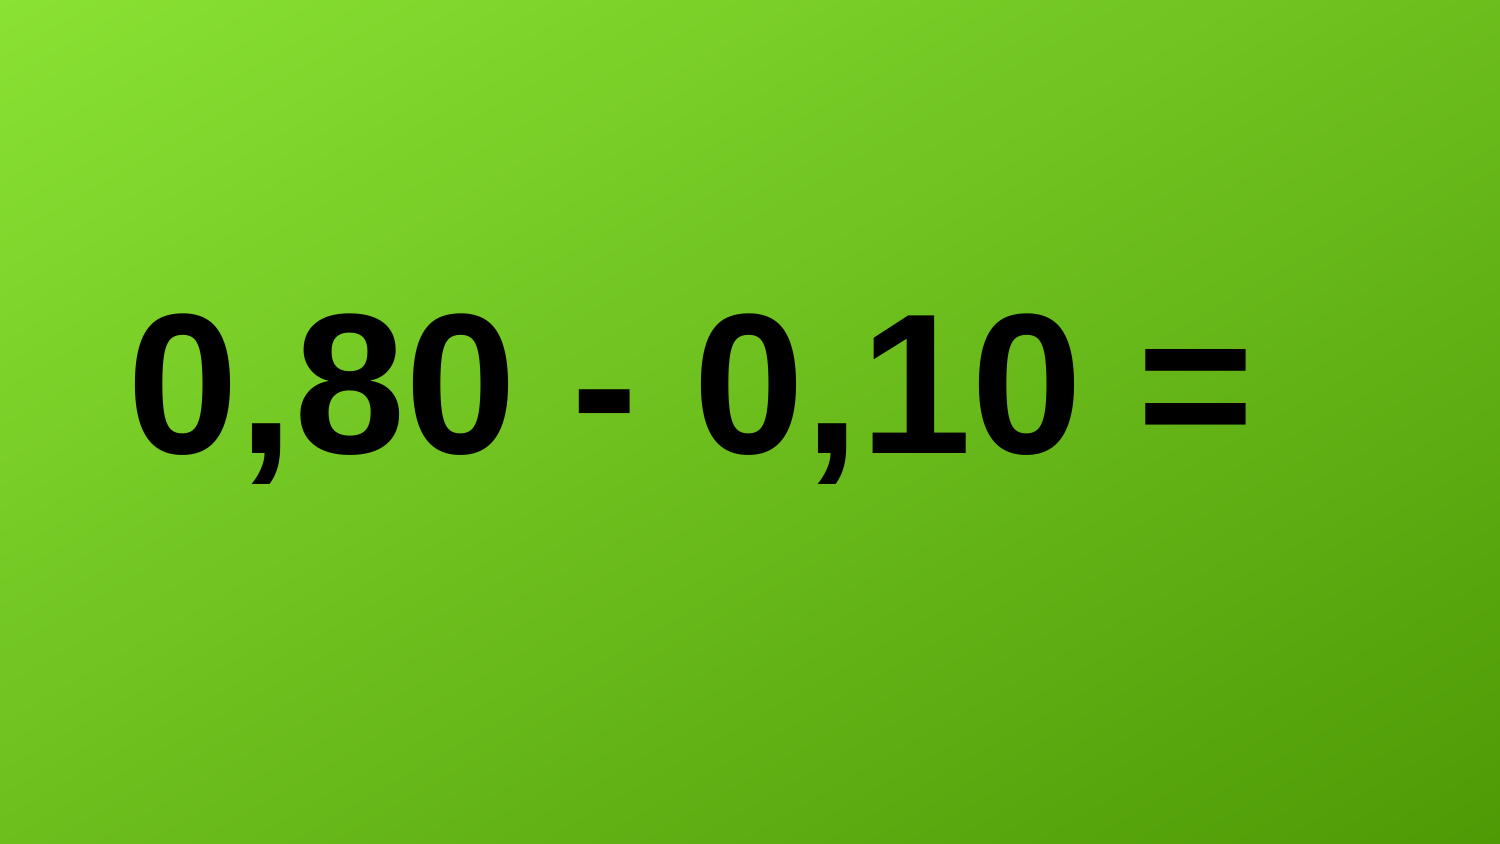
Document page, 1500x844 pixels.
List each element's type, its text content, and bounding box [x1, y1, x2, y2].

title 0,80 - 0,10 = [112, 318, 1388, 509]
